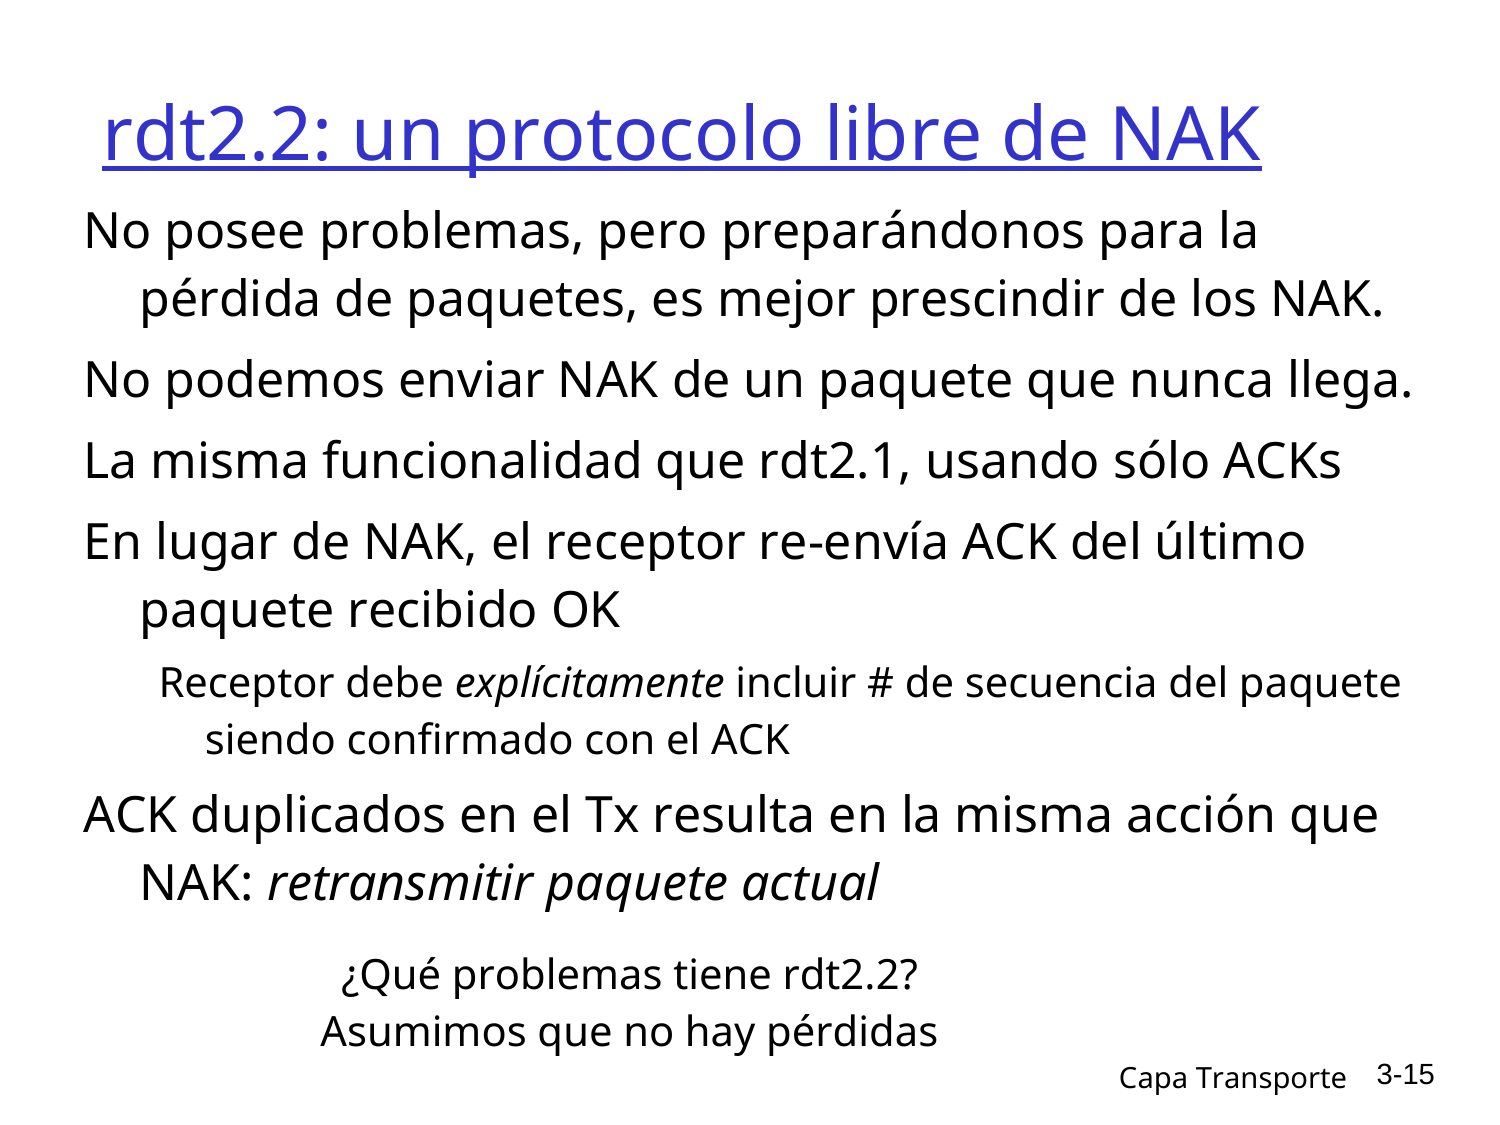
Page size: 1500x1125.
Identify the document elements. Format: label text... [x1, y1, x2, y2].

text_box ¿Qué problemas tiene rdt2.2? Asumimos que no hay pérdidas [305, 937, 954, 1067]
title rdt2.2: un protocolo libre de NAK [87, 37, 1363, 187]
list No posee problemas, pero preparándonos para la pérdida de paquetes, es mejor prescindir de los NAK. No podemos enviar NAK de un paquete que nunca llega. La misma funcionalidad que rdt2.1, usando sólo ACKs En lugar de NAK, el receptor re-envía ACK del último paquete recibido OK Receptor debe explícitamente incluir # de secuencia del paquete siendo confirmado con el ACK ACK duplicados en el Tx resulta en la misma acción que NAK: retransmitir paquete actual [68, 187, 1463, 938]
